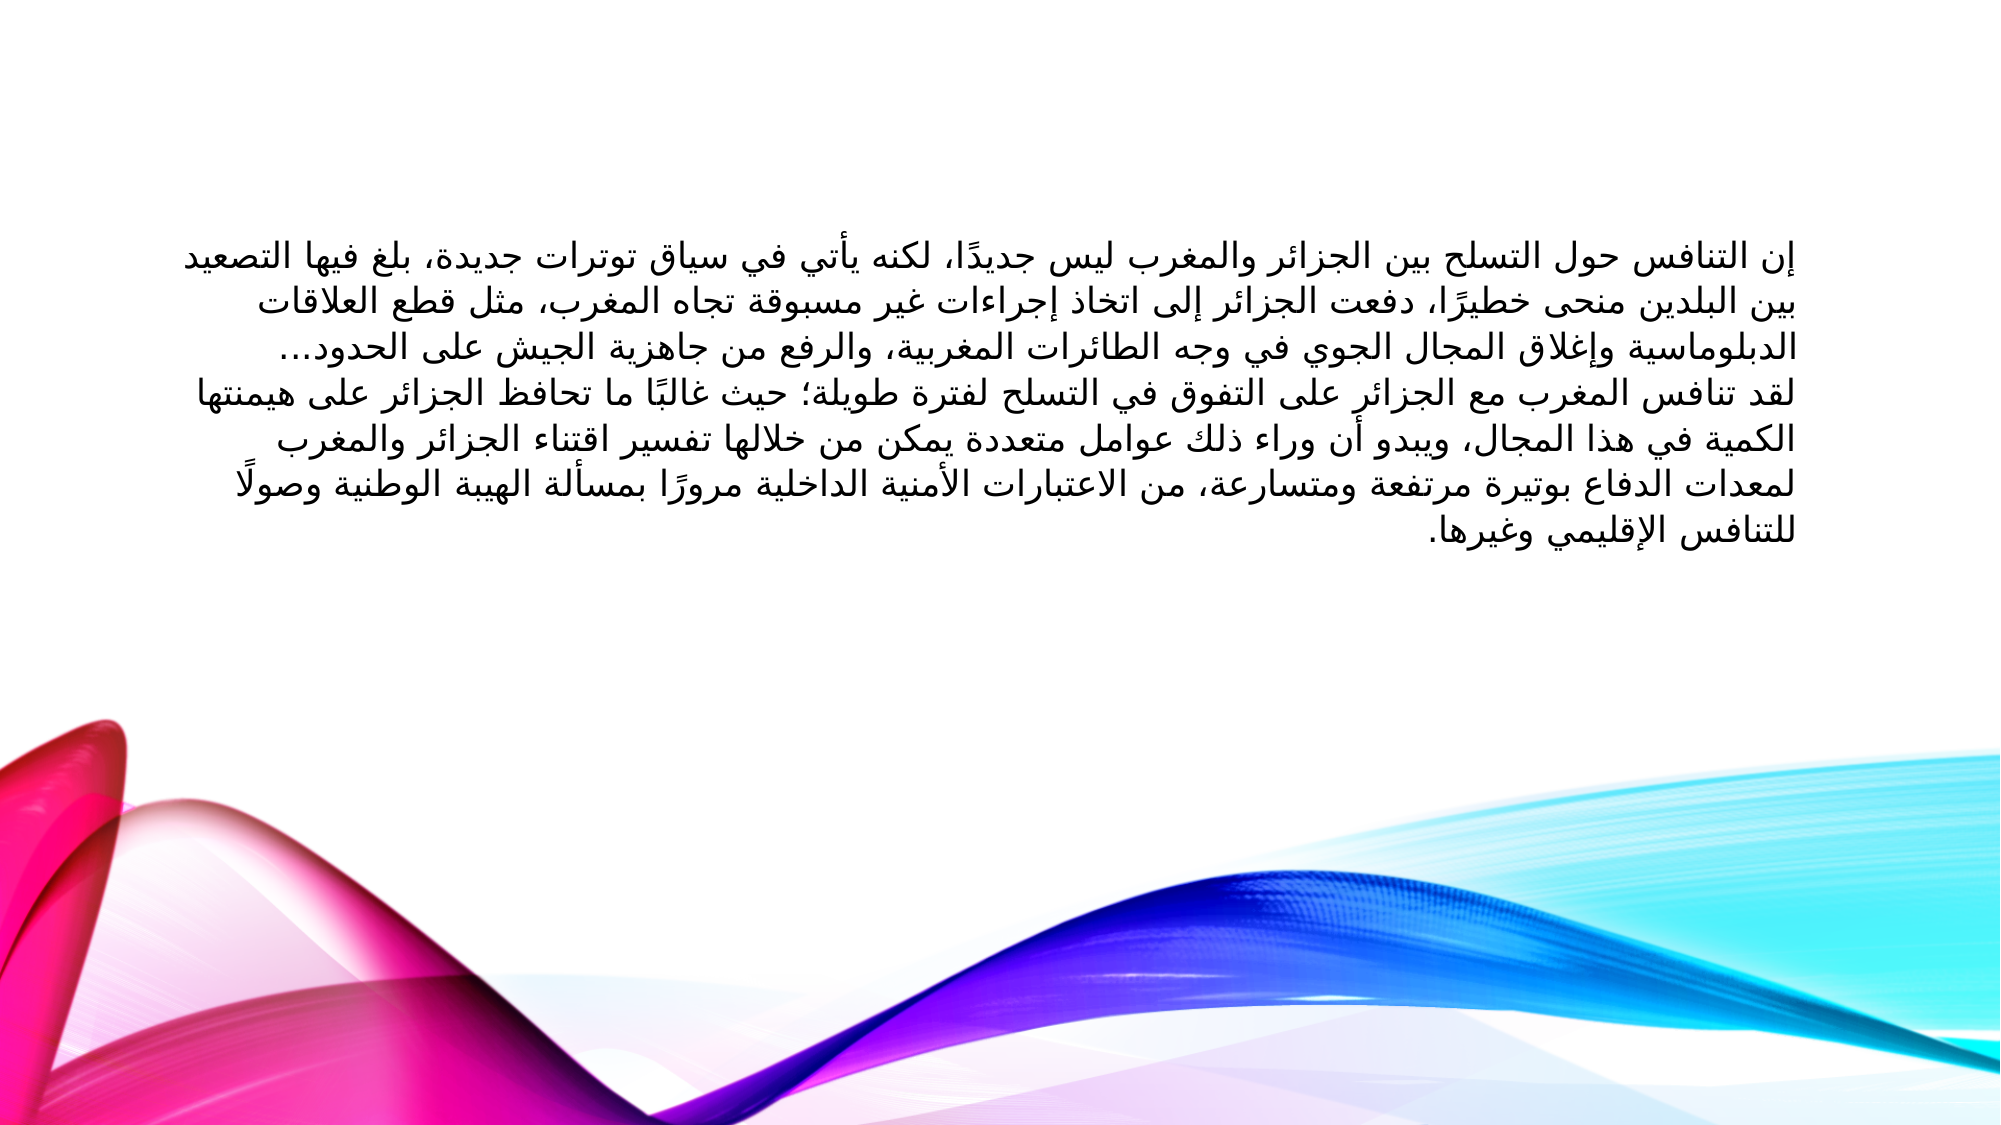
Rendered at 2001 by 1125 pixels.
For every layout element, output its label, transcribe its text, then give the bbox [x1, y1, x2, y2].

title إن التنافس حول التسلح بين الجزائر والمغرب ليس جديدًا، لكنه يأتي في سياق توترات جديدة، بلغ فيها التصعيد بين البلدين منحى خطيرًا، دفعت الجزائر إلى اتخاذ إجراءات غير مسبوقة تجاه المغرب، مثل قطع العلاقات الدبلوماسية وإغلاق المجال الجوي في وجه الطائرات المغربية، والرفع من جاهزية الجيش على الحدود... لقد تنافس المغرب مع الجزائر على التفوق في التسلح لفترة طويلة؛ حيث غالبًا ما تحافظ الجزائر على هيمنتها الكمية في هذا المجال، ويبدو أن وراء ذلك عوامل متعددة يمكن من خلالها تفسير اقتناء الجزائر والمغرب لمعدات الدفاع بوتيرة مرتفعة ومتسارعة، من الاعتبارات الأمنية الداخلية مرورًا بمسألة الهيبة الوطنية وصولًا للتنافس الإقليمي وغيرها. [168, 79, 1833, 872]
